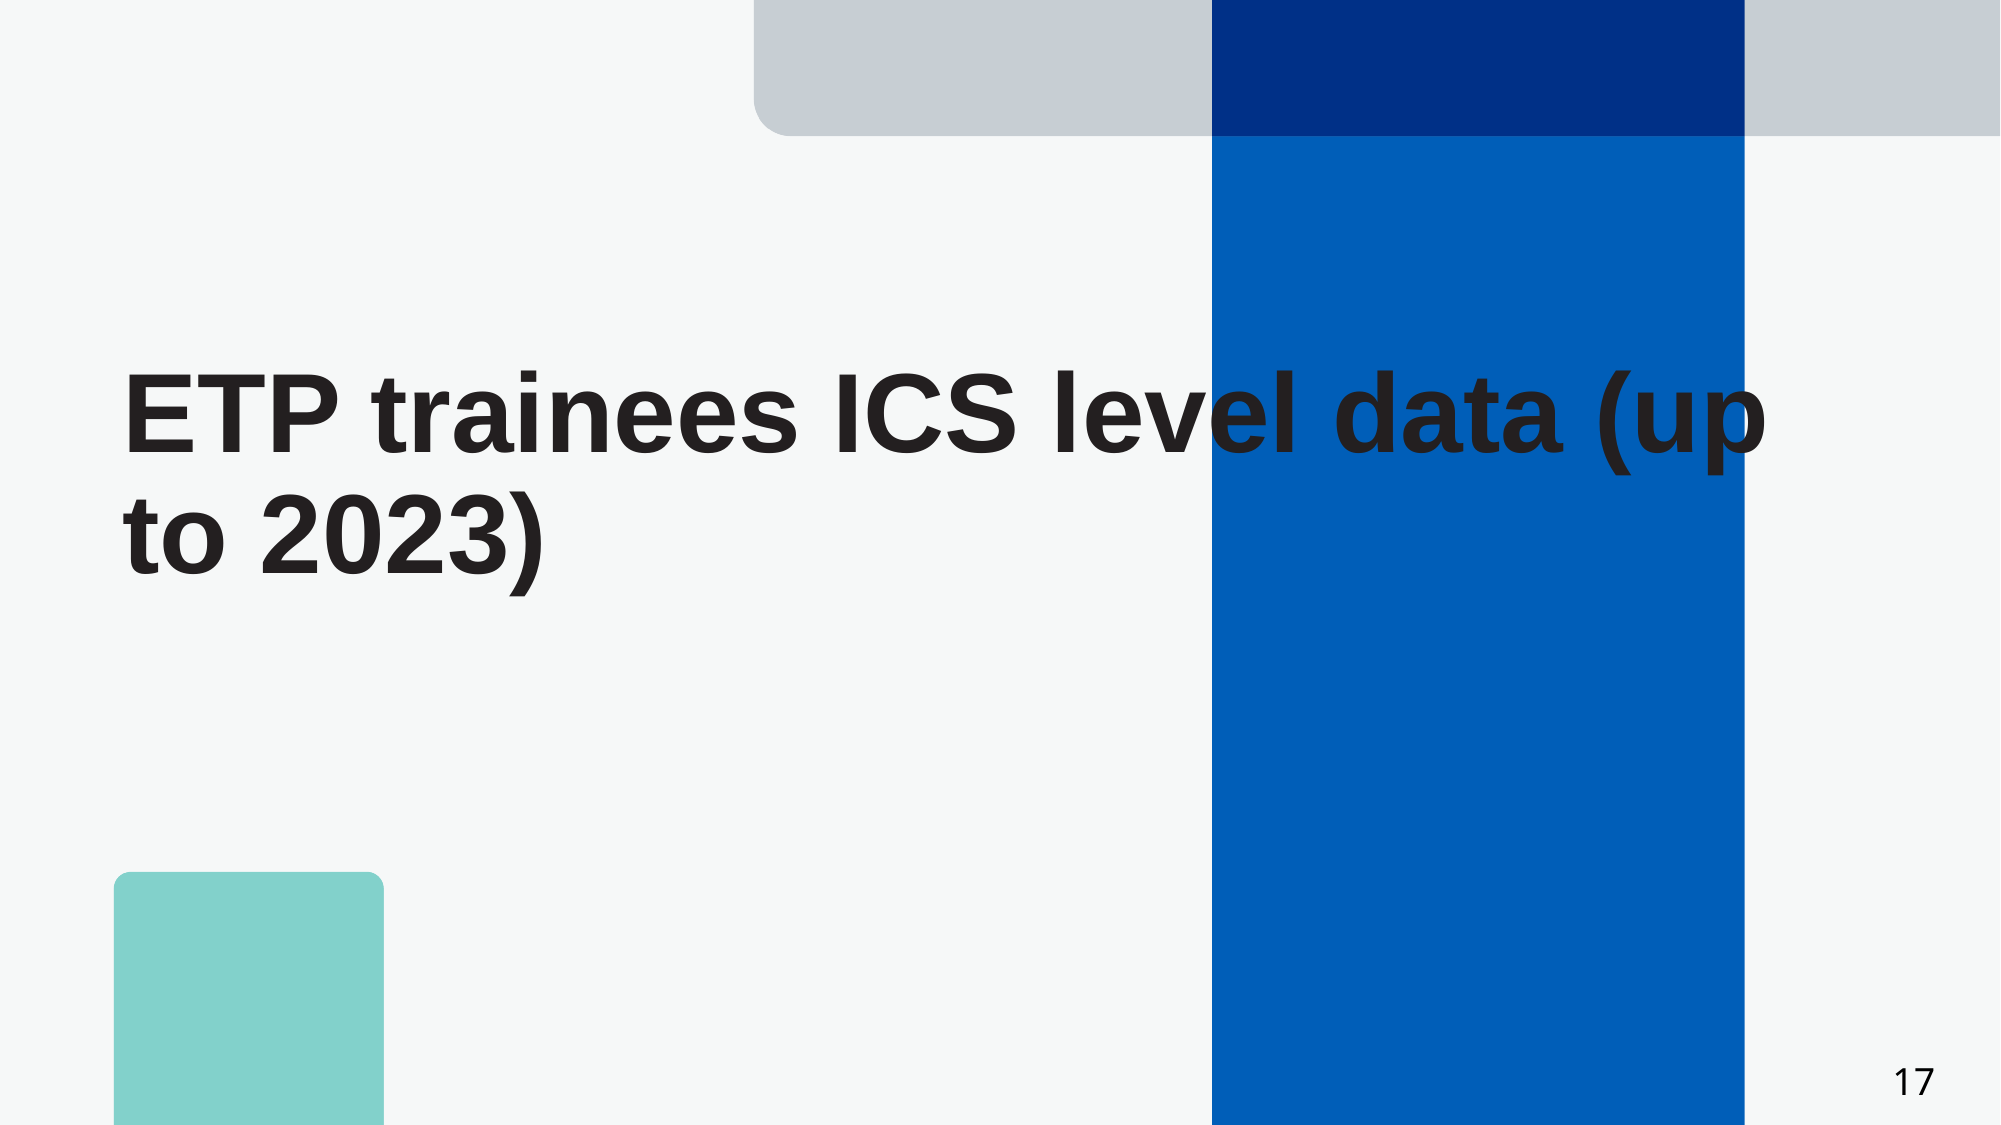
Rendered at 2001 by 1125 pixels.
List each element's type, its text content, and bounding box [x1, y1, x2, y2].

title ETP trainees ICS level data (up to 2023) [122, 355, 1000, 573]
